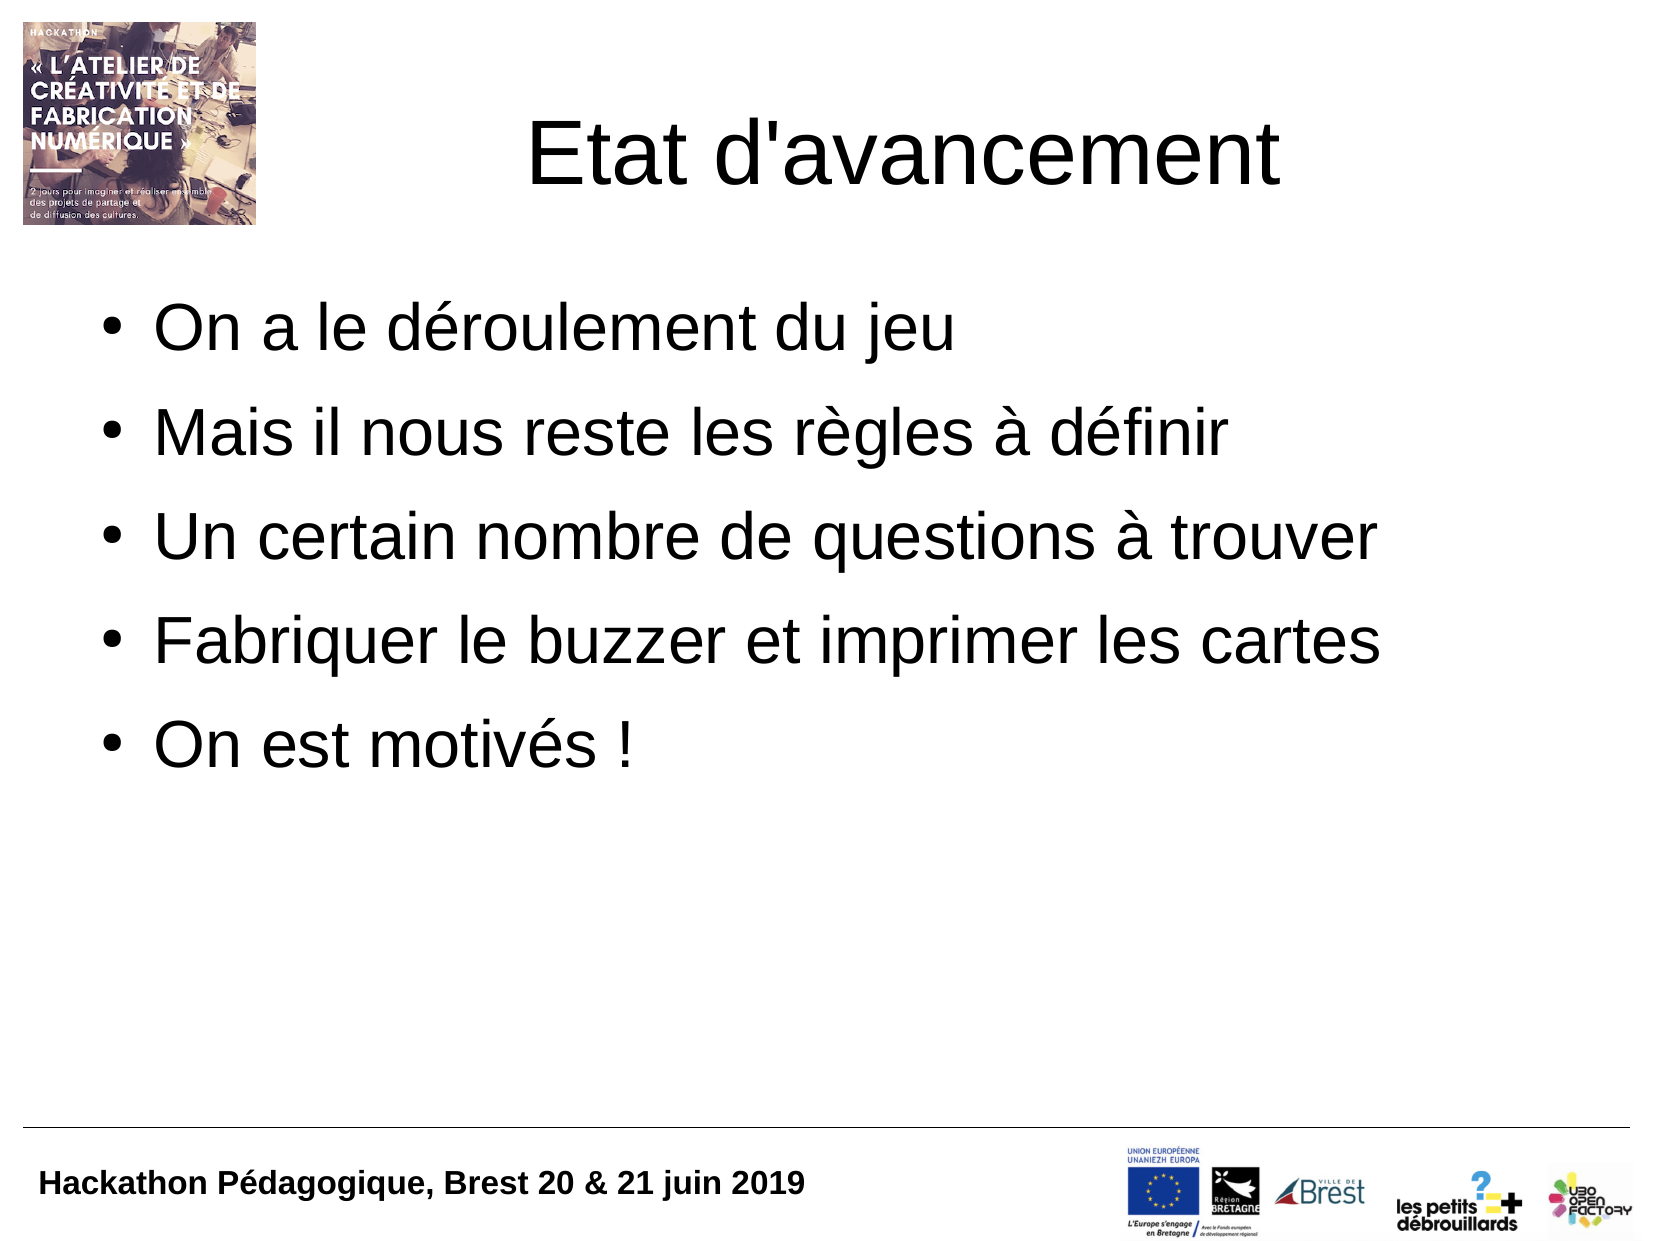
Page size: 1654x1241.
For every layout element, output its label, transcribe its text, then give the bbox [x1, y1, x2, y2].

text_box Hackathon Pédagogique, Brest 20 & 21 juin 2019 [23, 1157, 945, 1210]
picture [1120, 1137, 1642, 1241]
list On a le déroulement du jeu Mais il nous reste les règles à définir Un certain nombre de questions à trouver Fabriquer le buzzer et imprimer les cartes On est motivés ! [82, 290, 1571, 1109]
title Etat d'avancement [236, 49, 1571, 257]
picture [23, 22, 256, 225]
